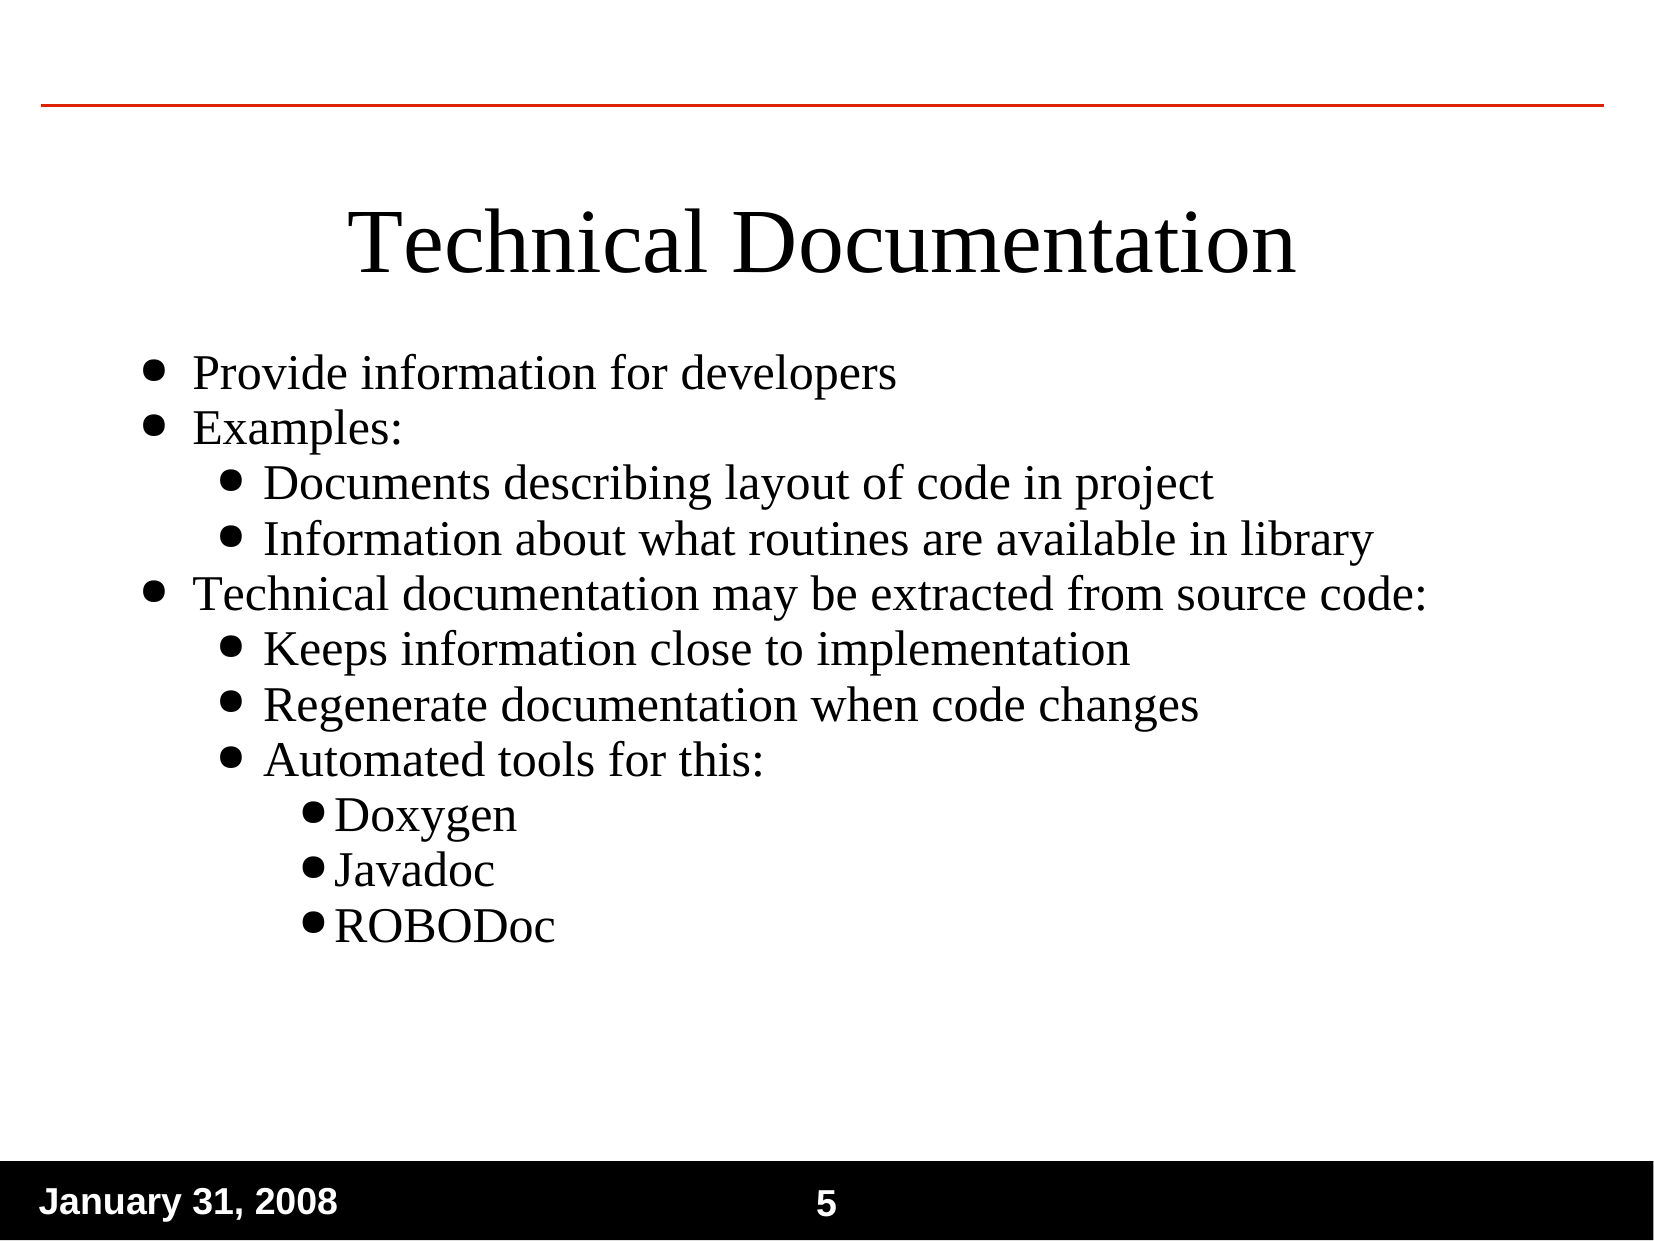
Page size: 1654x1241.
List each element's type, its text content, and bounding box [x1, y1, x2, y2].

title Technical Documentation [117, 137, 1530, 346]
list Provide information for developers Examples: Documents describing layout of code in project Information about what routines are available in library Technical documentation may be extracted from source code: Keeps information close to implementation Regenerate documentation when code changes Automated tools for this: Doxygen Javadoc ROBODoc [121, 344, 1534, 1127]
